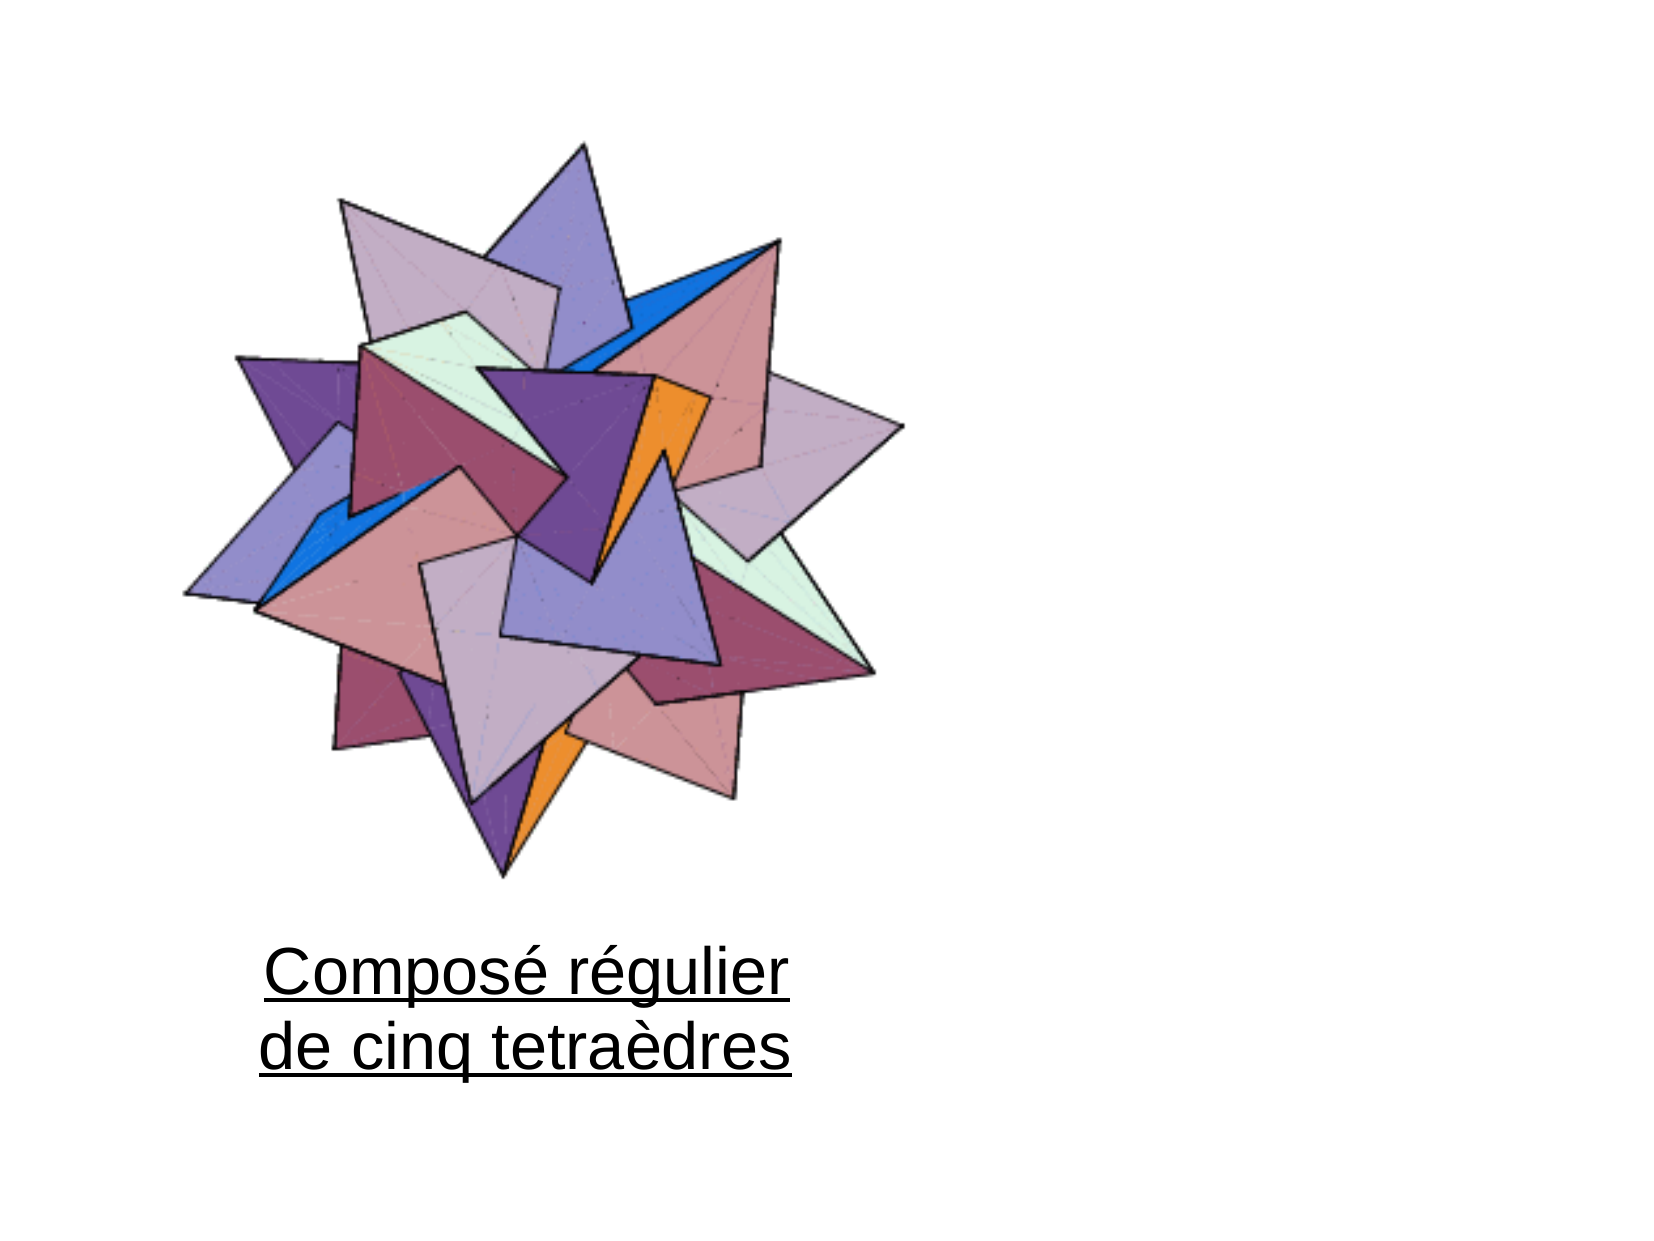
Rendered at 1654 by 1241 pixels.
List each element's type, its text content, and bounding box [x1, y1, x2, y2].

picture [147, 121, 934, 908]
list Composé régulier de cinq tetraèdres [177, 934, 804, 1084]
